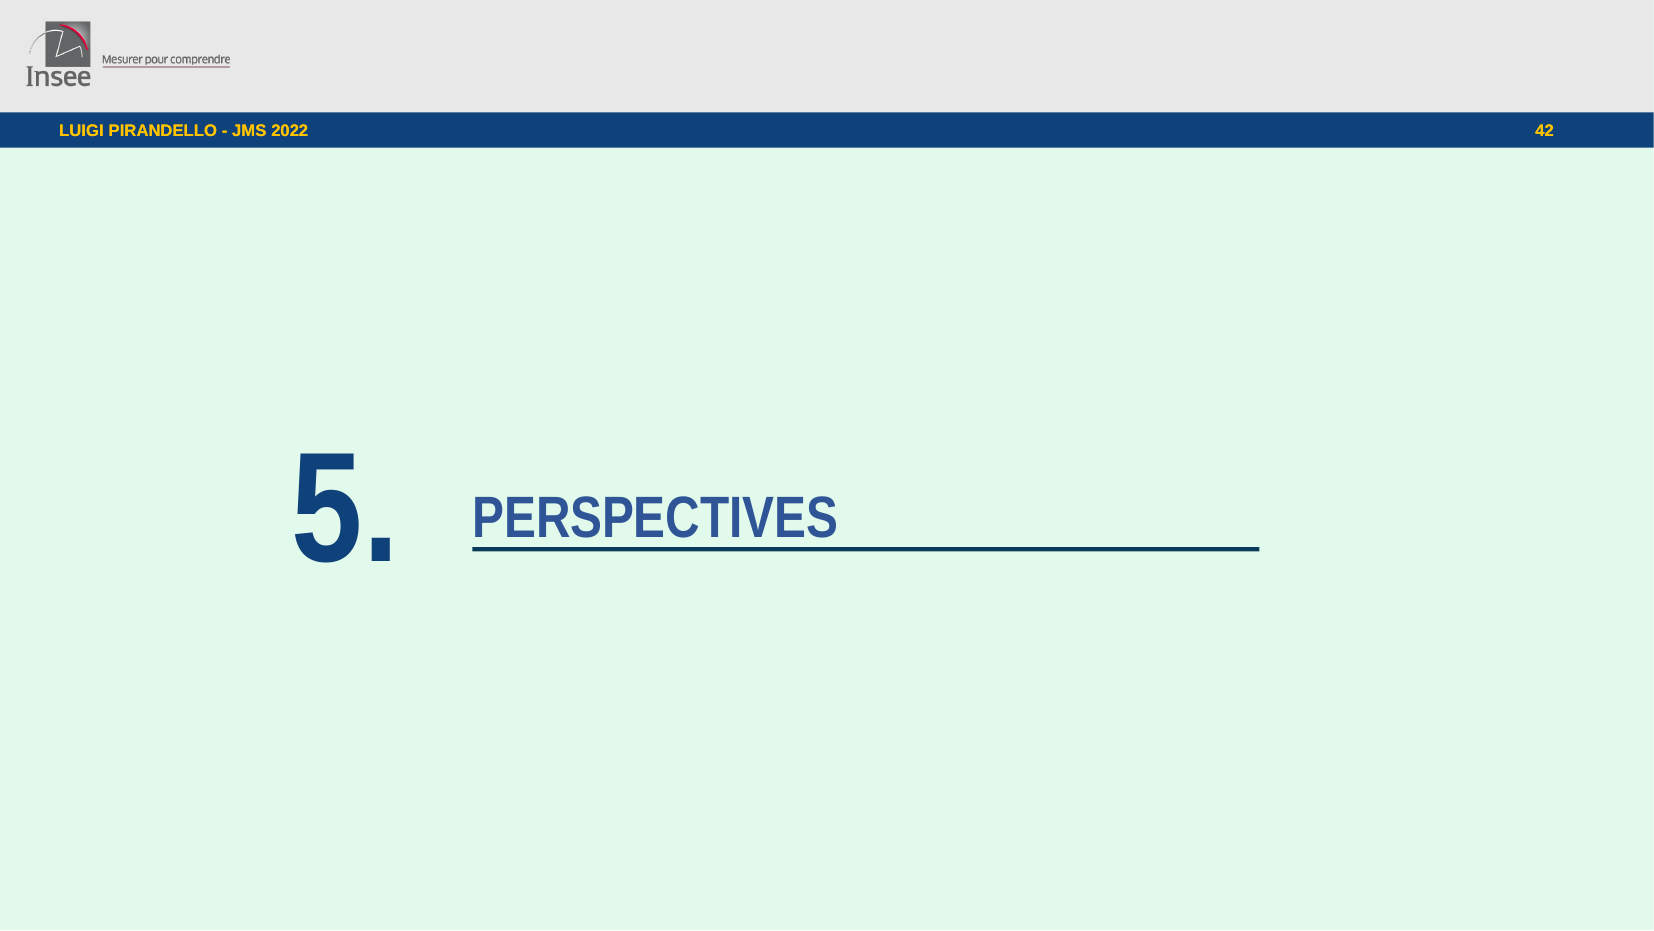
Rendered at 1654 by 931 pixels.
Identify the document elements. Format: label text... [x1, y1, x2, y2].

picture [23, 0, 230, 89]
title PERSPECTIVES [472, 401, 1359, 550]
text_box 5. [230, 389, 461, 621]
text_box LUIGI PIRANDELLO - JMS 2022 [59, 112, 1535, 148]
text_box <numéro> [1535, 112, 1654, 148]
